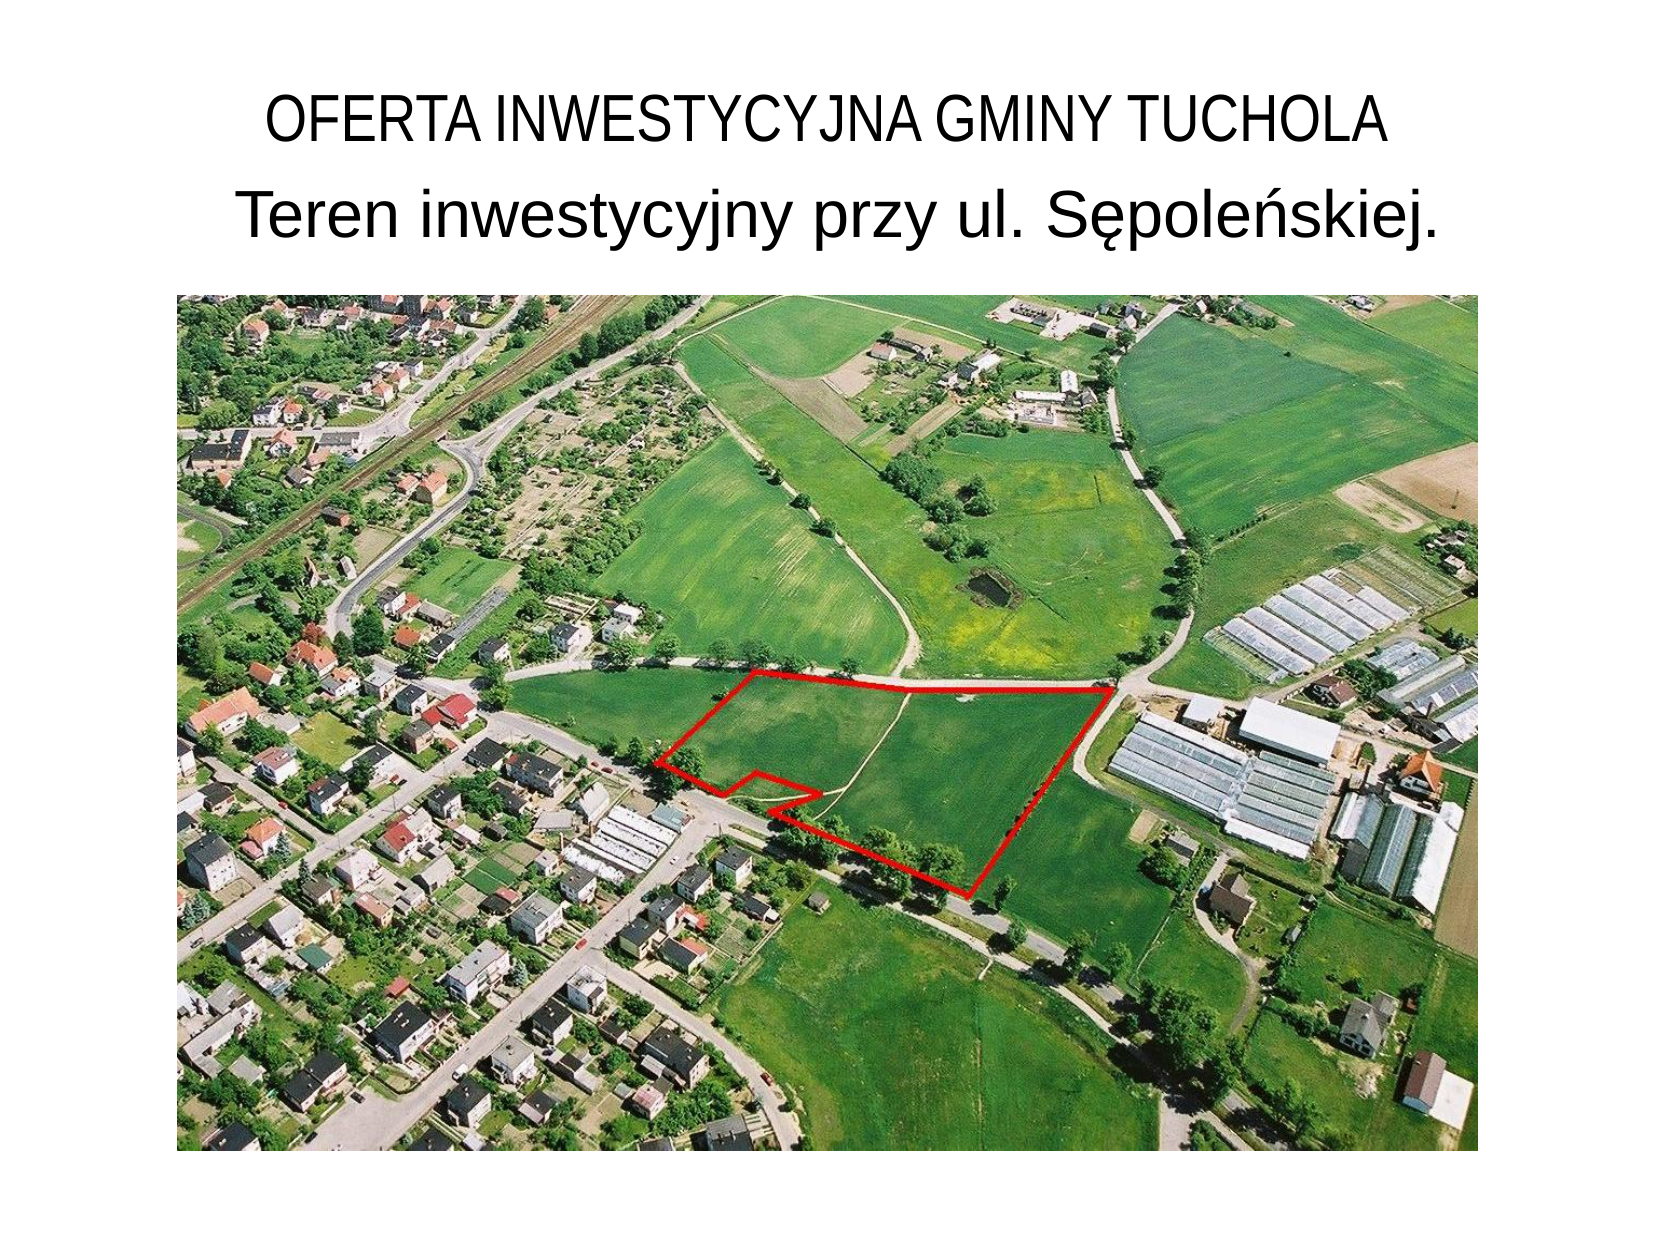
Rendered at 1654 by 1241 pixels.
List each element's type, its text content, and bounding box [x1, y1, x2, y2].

text_box Teren inwestycyjny przy ul. Sępoleńskiej. [82, 177, 1595, 304]
title OFERTA INWESTYCYJNA GMINY TUCHOLA [82, 56, 1571, 177]
picture [177, 295, 1478, 1151]
